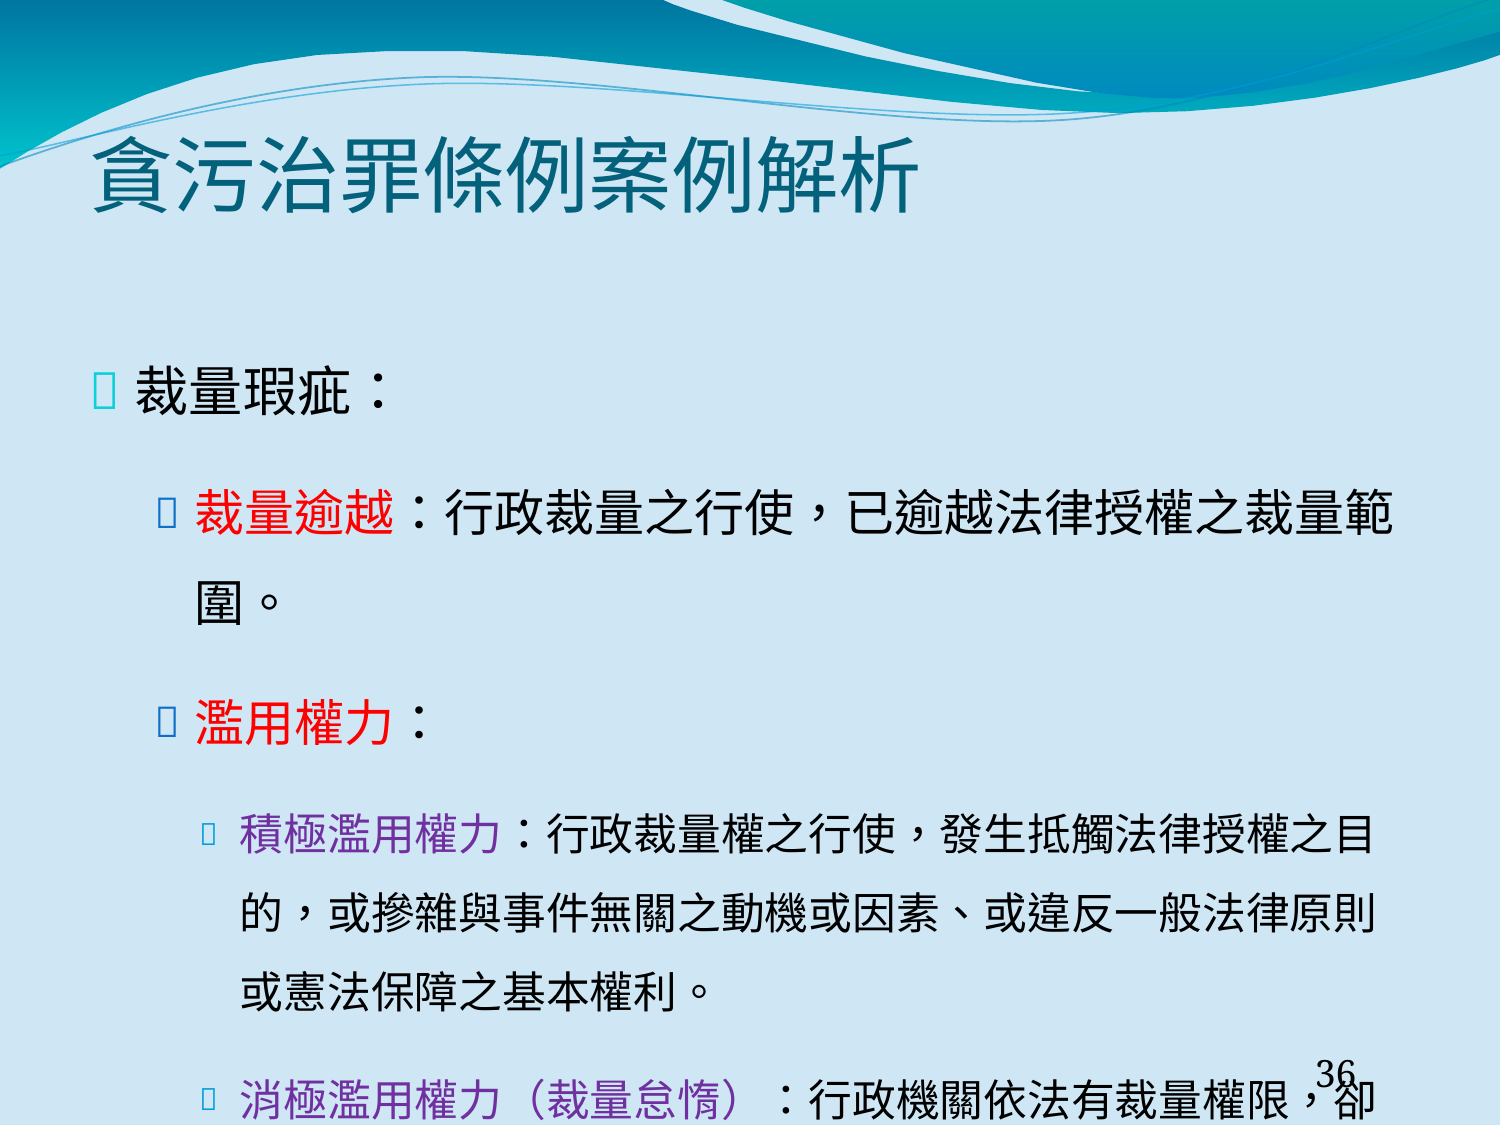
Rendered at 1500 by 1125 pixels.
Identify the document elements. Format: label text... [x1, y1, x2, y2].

slide_number <編號> [1299, 1042, 1425, 1103]
title 貪污治罪條例案例解析 [75, 115, 1425, 303]
list 裁量瑕疵： 裁量逾越：行政裁量之行使，已逾越法律授權之裁量範圍。 濫用權力： 積極濫用權力：行政裁量權之行使，發生抵觸法律授權之目的，或摻雜與事件無關之動機或因素、或違反一般法律原則或憲法保障之基本權利。 消極濫用權力（裁量怠惰）：行政機關依法有裁量權限，卻消極的不行使。 [75, 317, 1425, 1038]
picture [202, 1088, 212, 1108]
